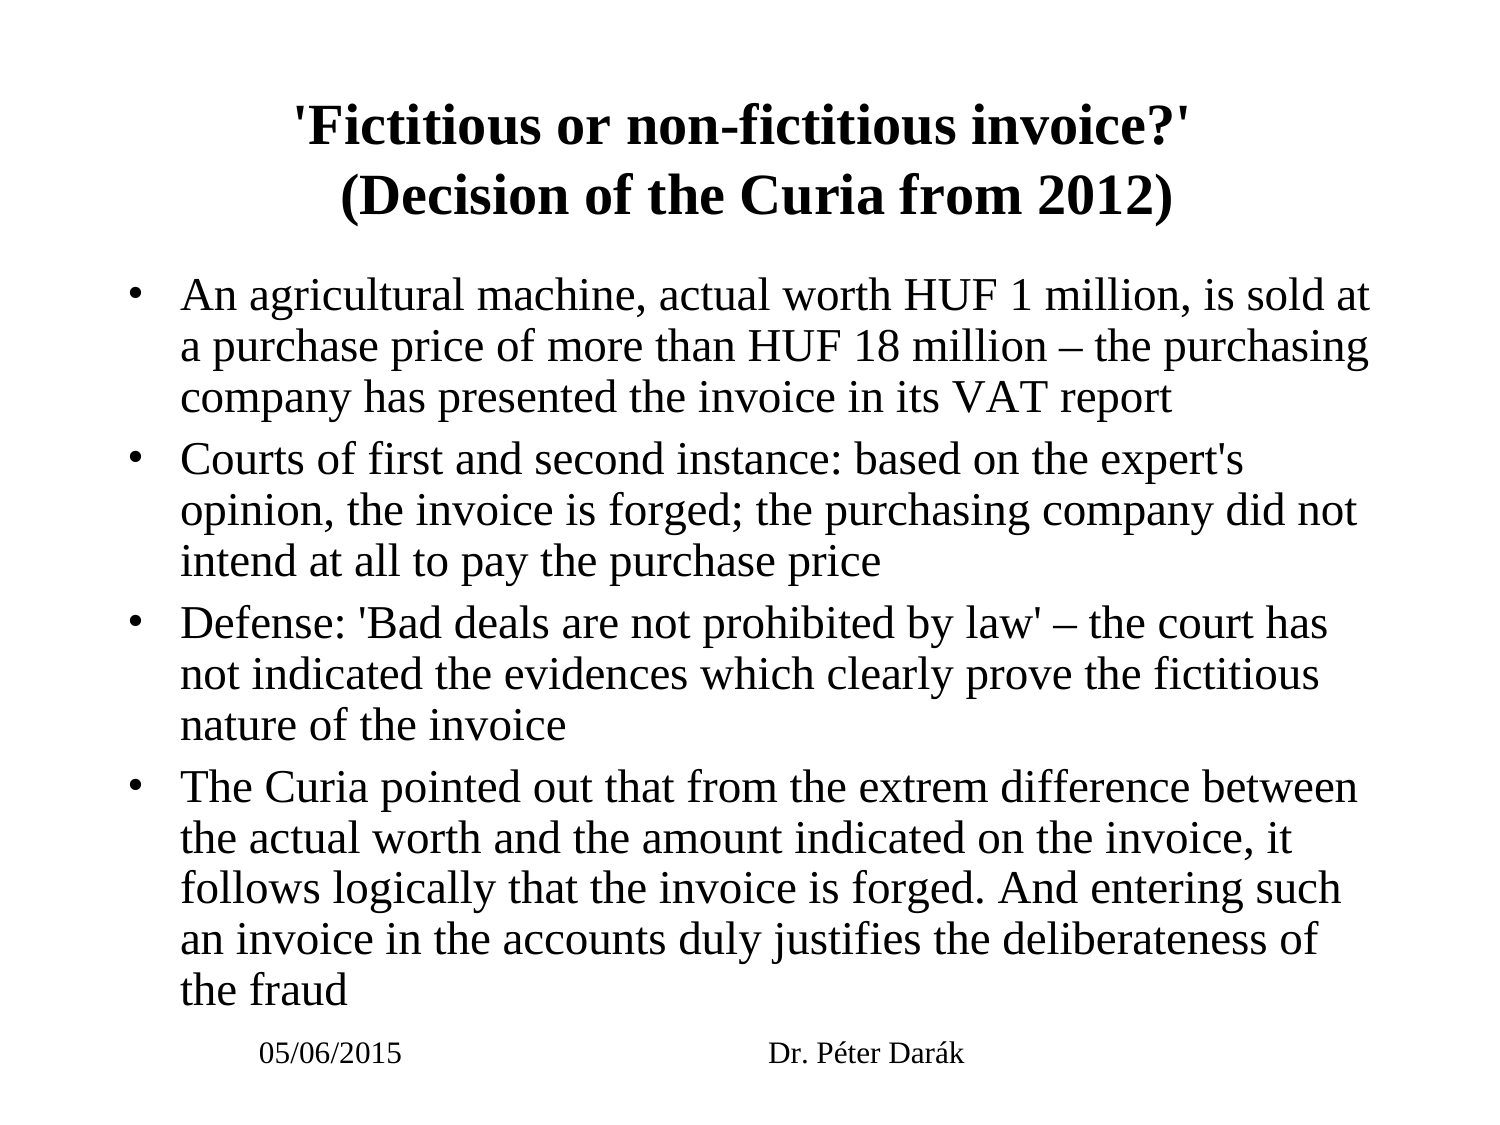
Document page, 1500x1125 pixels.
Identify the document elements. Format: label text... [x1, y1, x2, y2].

list An agricultural machine, actual worth HUF 1 million, is sold at a purchase price of more than HUF 18 million – the purchasing company has presented the invoice in its VAT report Courts of first and second instance: based on the expert's opinion, the invoice is forged; the purchasing company did not intend at all to pay the purchase price Defense: 'Bad deals are not prohibited by law' – the court has not indicated the evidences which clearly prove the fictitious nature of the invoice The Curia pointed out that from the extrem difference between the actual worth and the amount indicated on the invoice, it follows logically that the invoice is forged. And entering such an invoice in the accounts duly justifies the deliberateness of the fraud [112, 262, 1388, 1063]
title 'Fictitious or non-fictitious invoice?' (Decision of the Curia from 2012) [112, 99, 1388, 213]
